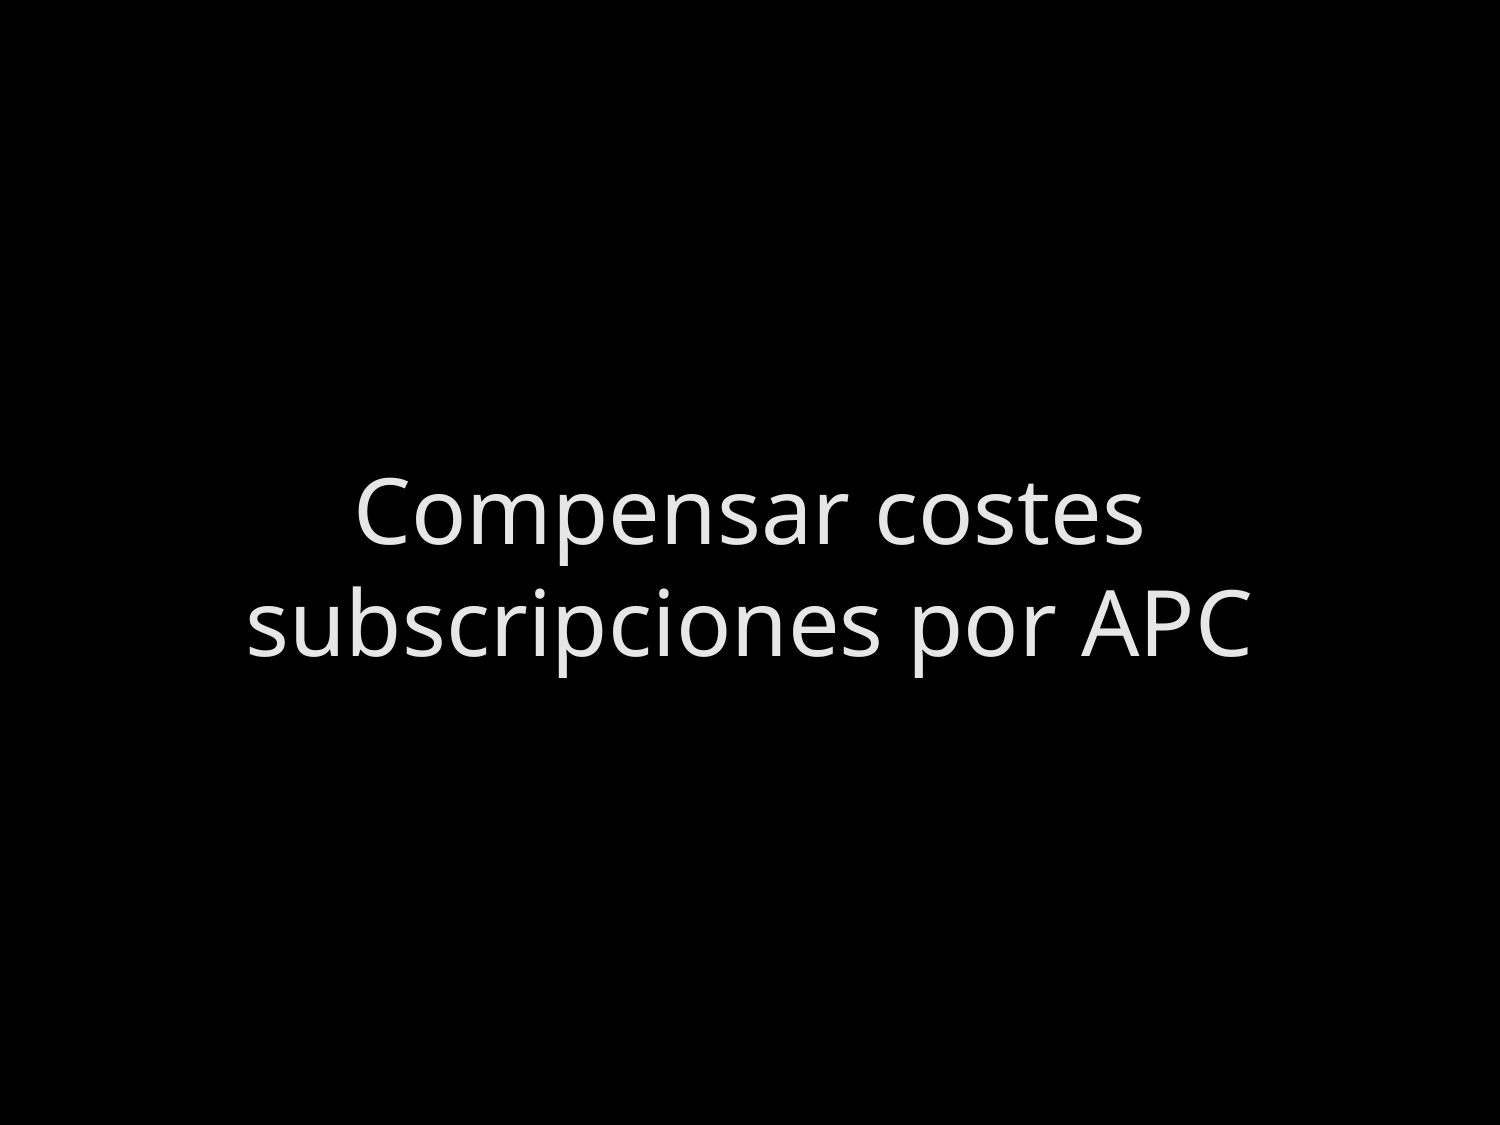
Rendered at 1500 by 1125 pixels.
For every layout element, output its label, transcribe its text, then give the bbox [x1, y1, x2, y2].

subtitle Compensar costes subscripciones por APC [109, 112, 1391, 1013]
